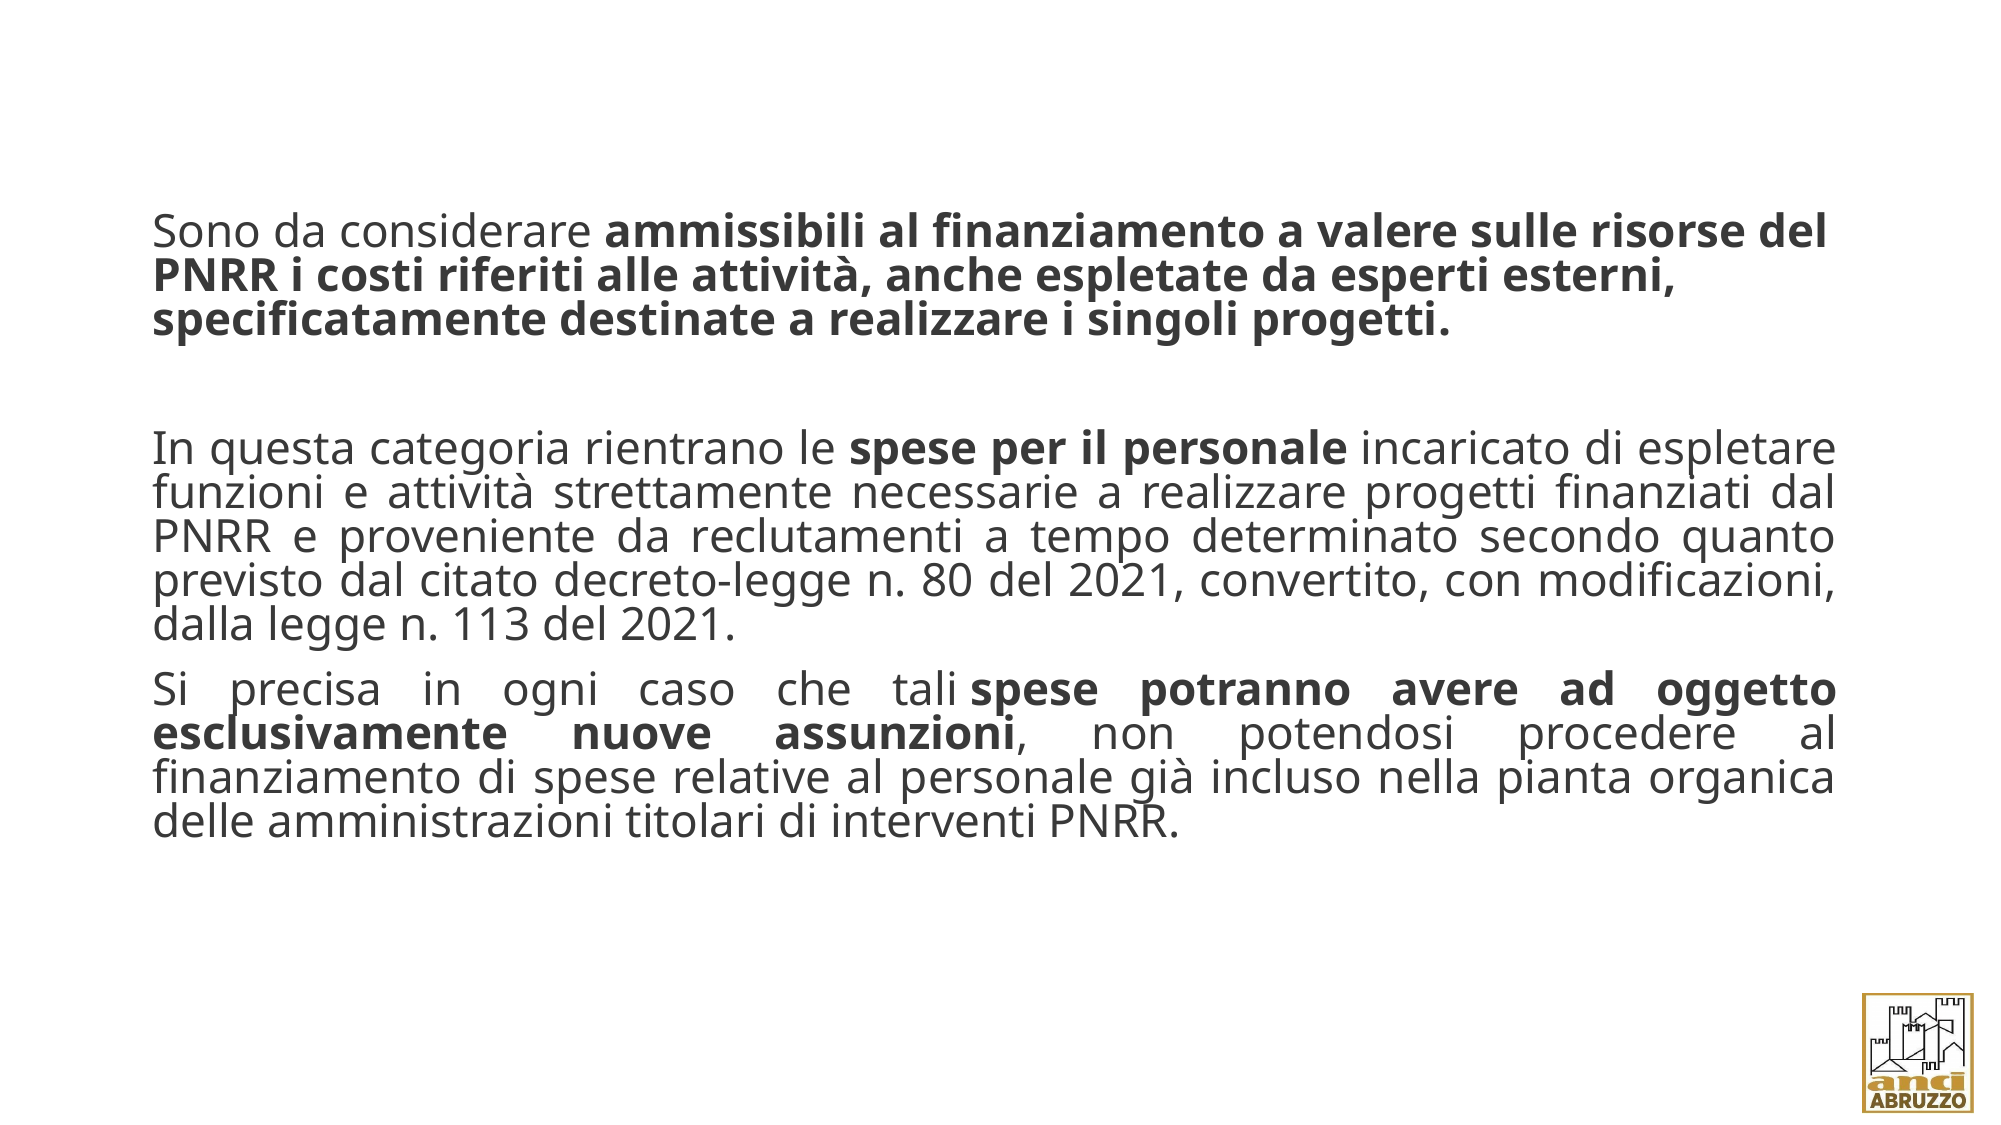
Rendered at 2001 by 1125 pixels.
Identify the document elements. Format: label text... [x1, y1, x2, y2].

list Sono da considerare ammissibili al finanziamento a valere sulle risorse del PNRR i costi riferiti alle attività, anche espletate da esperti esterni, specificatamente destinate a realizzare i singoli progetti. In questa categoria rientrano le spese per il personale incaricato di espletare funzioni e attività strettamente necessarie a realizzare progetti finanziati dal PNRR e proveniente da reclutamenti a tempo determinato secondo quanto previsto dal citato decreto-legge n. 80 del 2021, convertito, con modificazioni, dalla legge n. 113 del 2021. Si precisa in ogni caso che tali spese potranno avere ad oggetto esclusivamente nuove assunzioni, non potendosi procedere al finanziamento di spese relative al personale già incluso nella pianta organica delle amministrazioni titolari di interventi PNRR. [137, 204, 1863, 1104]
